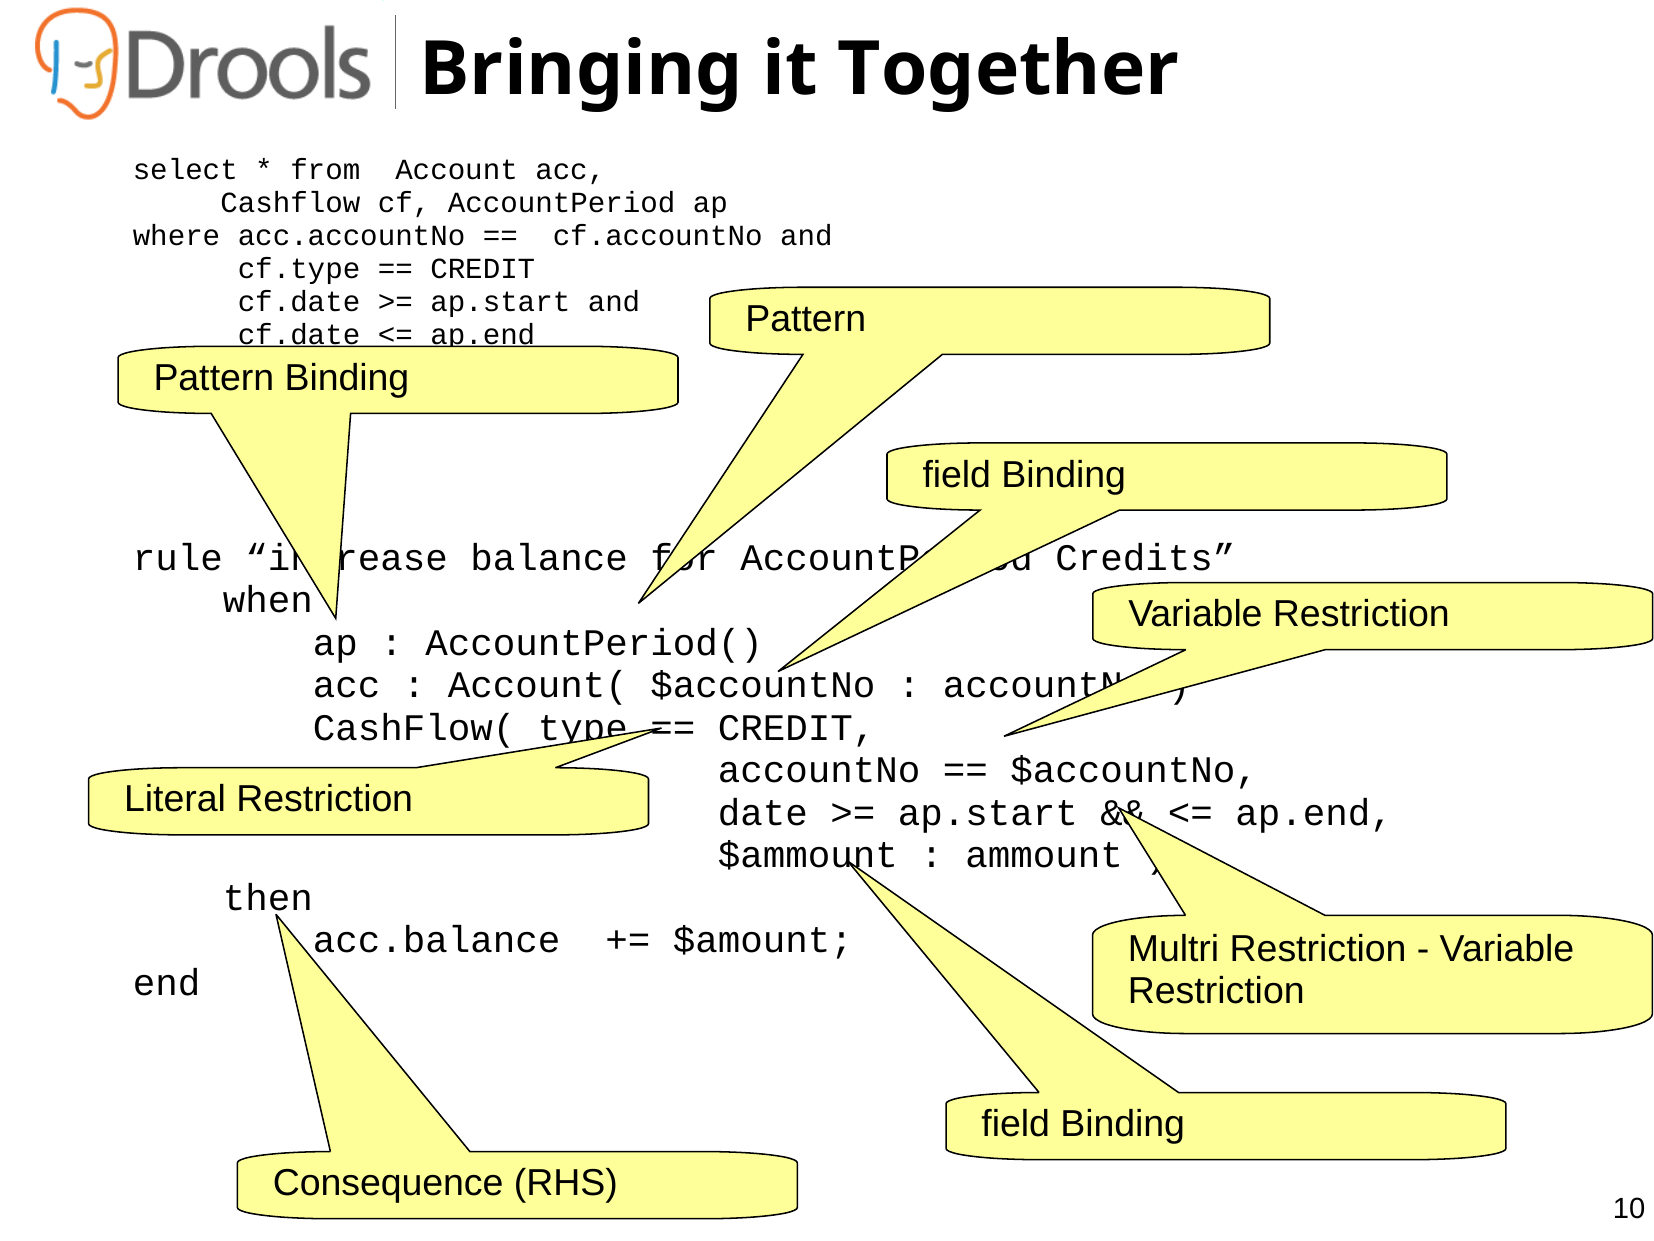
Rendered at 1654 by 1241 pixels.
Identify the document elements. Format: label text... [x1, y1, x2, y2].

text_box field Binding [847, 861, 1506, 1160]
text_box Pattern [638, 287, 1270, 604]
text_box select * from Account acc, Cashflow cf, AccountPeriod ap where acc.accountNo == cf.accountNo and cf.type == CREDIT cf.date >= ap.start and cf.date <= ap.end [118, 147, 905, 350]
text_box Multri Restriction - Variable Restriction [1092, 807, 1653, 1034]
text_box Literal Restriction [88, 728, 662, 835]
text_box Pattern Binding [118, 346, 679, 619]
text_box Consequence (RHS) [237, 914, 798, 1219]
picture [29, 0, 384, 126]
title Bringing it Together [419, 5, 1630, 125]
text_box trigger : acc.balance += cf.amount [147, 336, 650, 349]
text_box rule “increase balance for AccountPeriod Credits” when ap : AccountPeriod() acc : Account( $accountNo : accountNo ) CashFlow( type == CREDIT, accountNo == $accountNo, date >= ap.start && <= ap.end, $ammount : ammount ) then acc.balance += $amount; end [118, 531, 1447, 1152]
text_box field Binding [777, 442, 1447, 672]
text_box Variable Restriction [1003, 582, 1653, 737]
